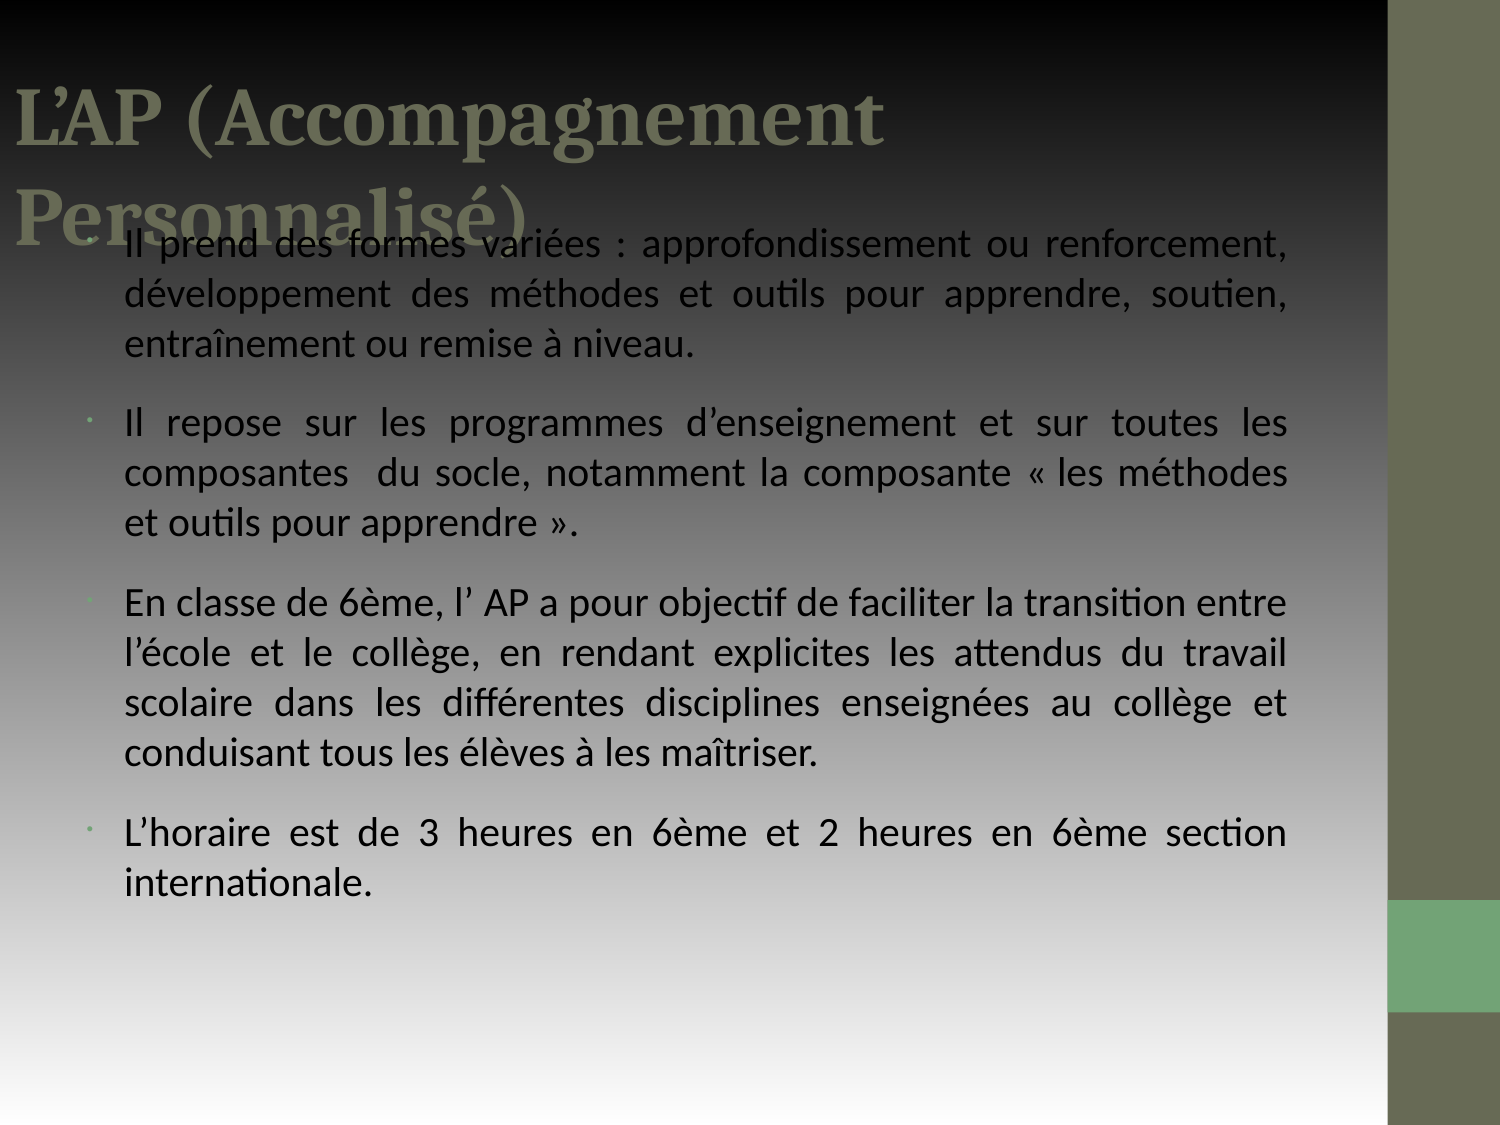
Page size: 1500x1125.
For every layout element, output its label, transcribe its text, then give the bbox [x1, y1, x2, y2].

title L’AP (Accompagnement Personnalisé) [0, 54, 1418, 183]
list Il prend des formes variées : approfondissement ou renforcement, développement des méthodes et outils pour apprendre, soutien, entraînement ou remise à niveau. Il repose sur les programmes d’enseignement et sur toutes les composantes du socle, notamment la composante « les méthodes et outils pour apprendre ». En classe de 6ème, l’ AP a pour objectif de faciliter la transition entre l’école et le collège, en rendant explicites les attendus du travail scolaire dans les différentes disciplines enseignées au collège et conduisant tous les élèves à les maîtriser. L’horaire est de 3 heures en 6ème et 2 heures en 6ème section internationale. [53, 208, 1304, 1059]
